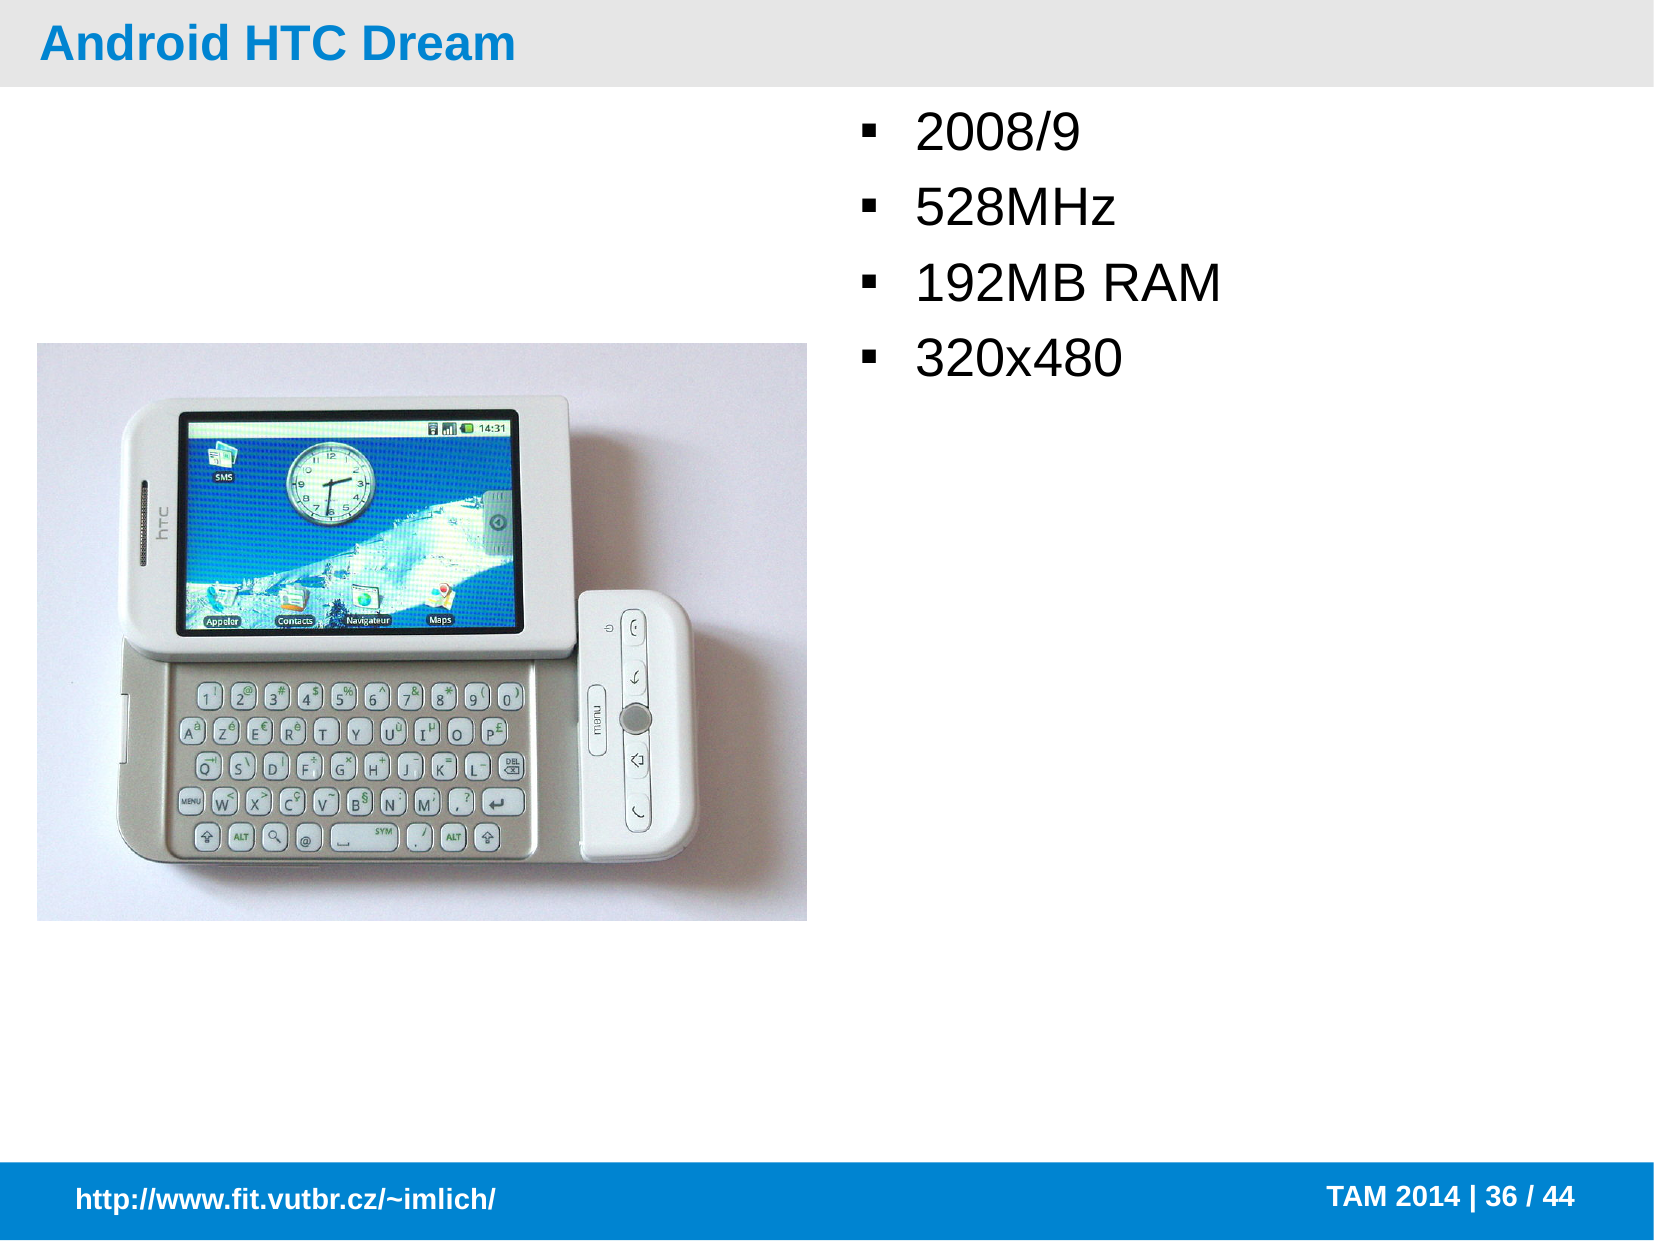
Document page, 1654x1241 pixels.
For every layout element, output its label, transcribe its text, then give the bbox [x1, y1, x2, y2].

picture [37, 343, 807, 921]
list 2008/9 528MHz 192MB RAM 320x480 [844, 101, 1614, 1163]
title Android HTC Dream [39, 5, 1615, 81]
